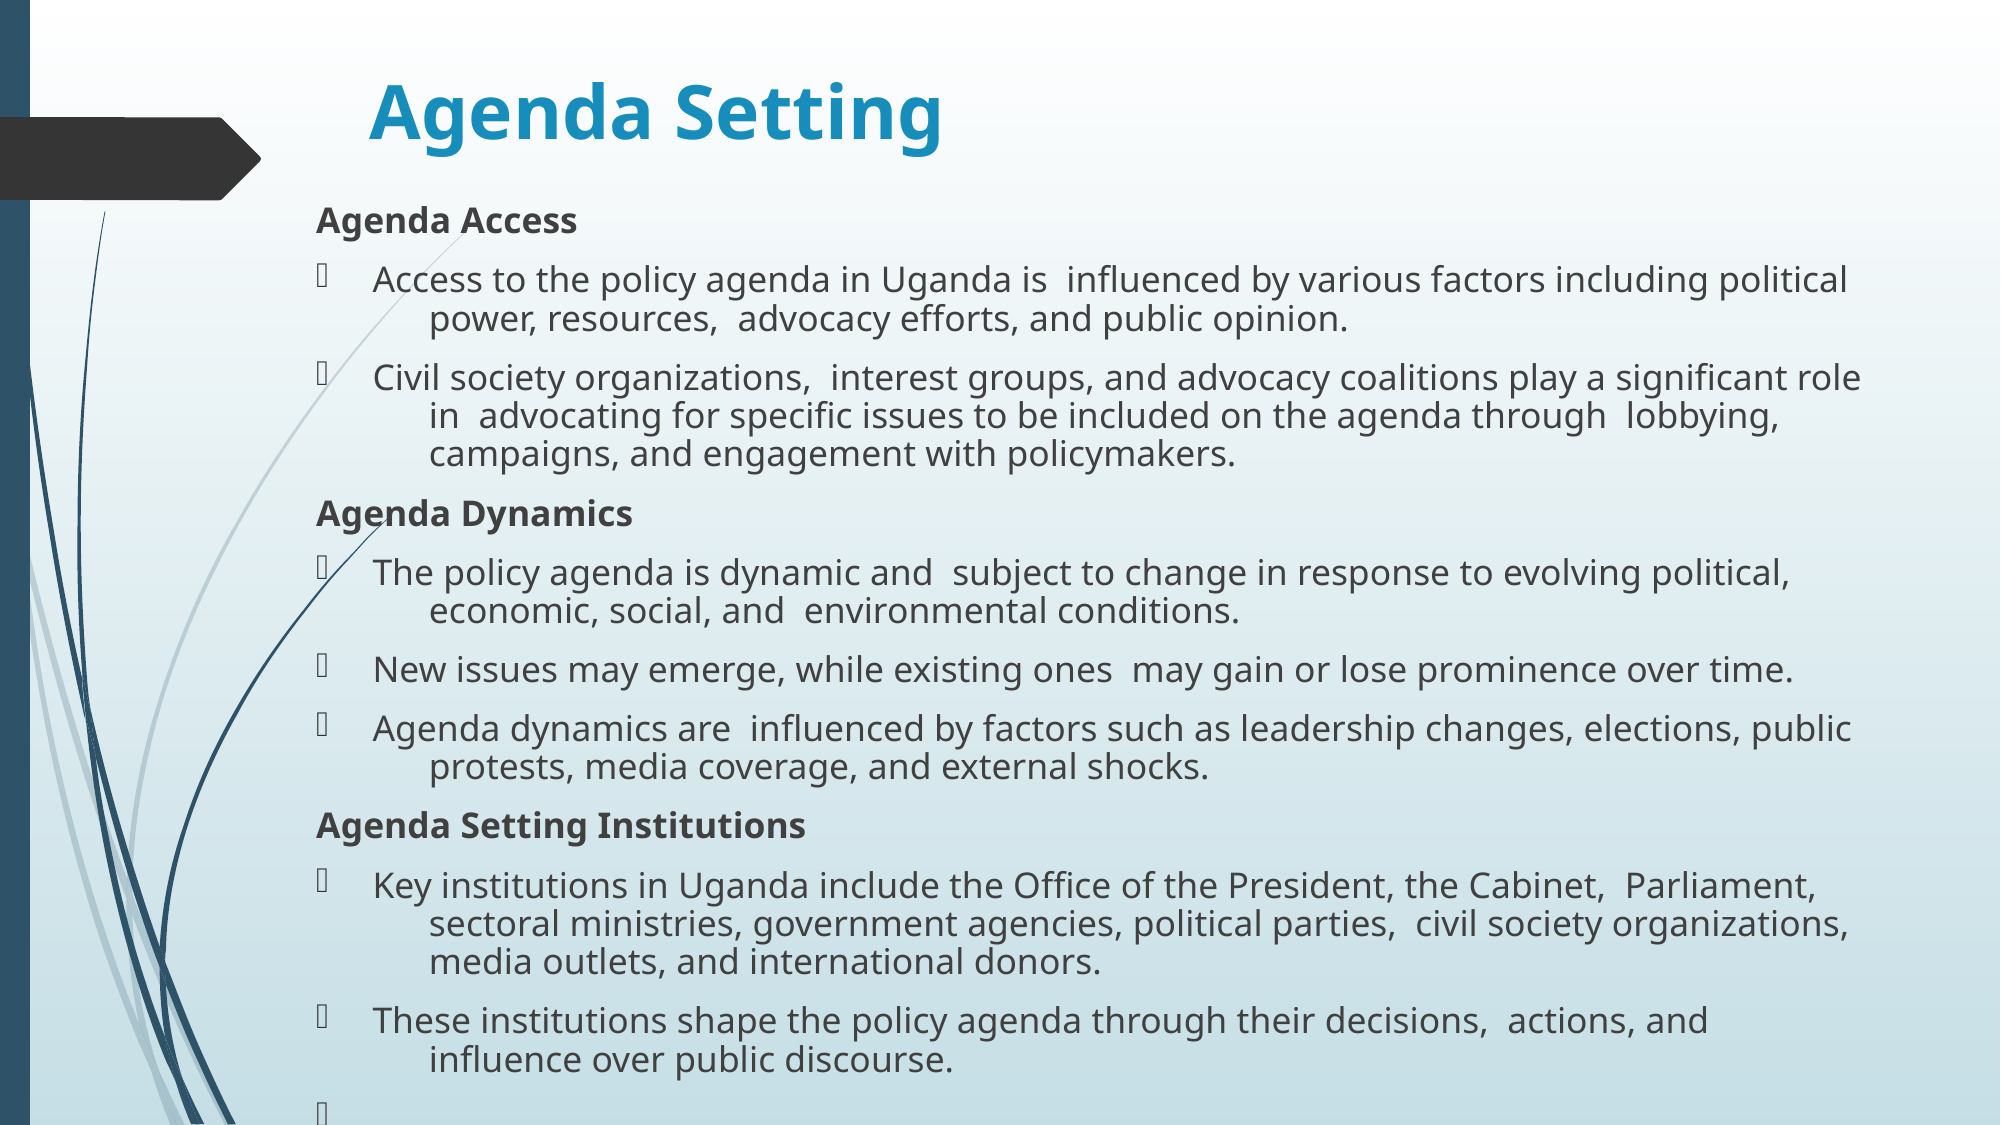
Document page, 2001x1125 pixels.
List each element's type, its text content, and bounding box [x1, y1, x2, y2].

title Agenda Setting [354, 56, 1888, 195]
list Agenda Access Access to the policy agenda in Uganda is influenced by various factors including political power, resources, advocacy efforts, and public opinion. Civil society organizations, interest groups, and advocacy coalitions play a significant role in advocating for specific issues to be included on the agenda through lobbying, campaigns, and engagement with policymakers. Agenda Dynamics The policy agenda is dynamic and subject to change in response to evolving political, economic, social, and environmental conditions. New issues may emerge, while existing ones may gain or lose prominence over time. Agenda dynamics are influenced by factors such as leadership changes, elections, public protests, media coverage, and external shocks. Agenda Setting Institutions Key institutions in Uganda include the Office of the President, the Cabinet, Parliament, sectoral ministries, government agencies, political parties, civil society organizations, media outlets, and international donors. These institutions shape the policy agenda through their decisions, actions, and influence over public discourse. [301, 195, 1888, 1093]
